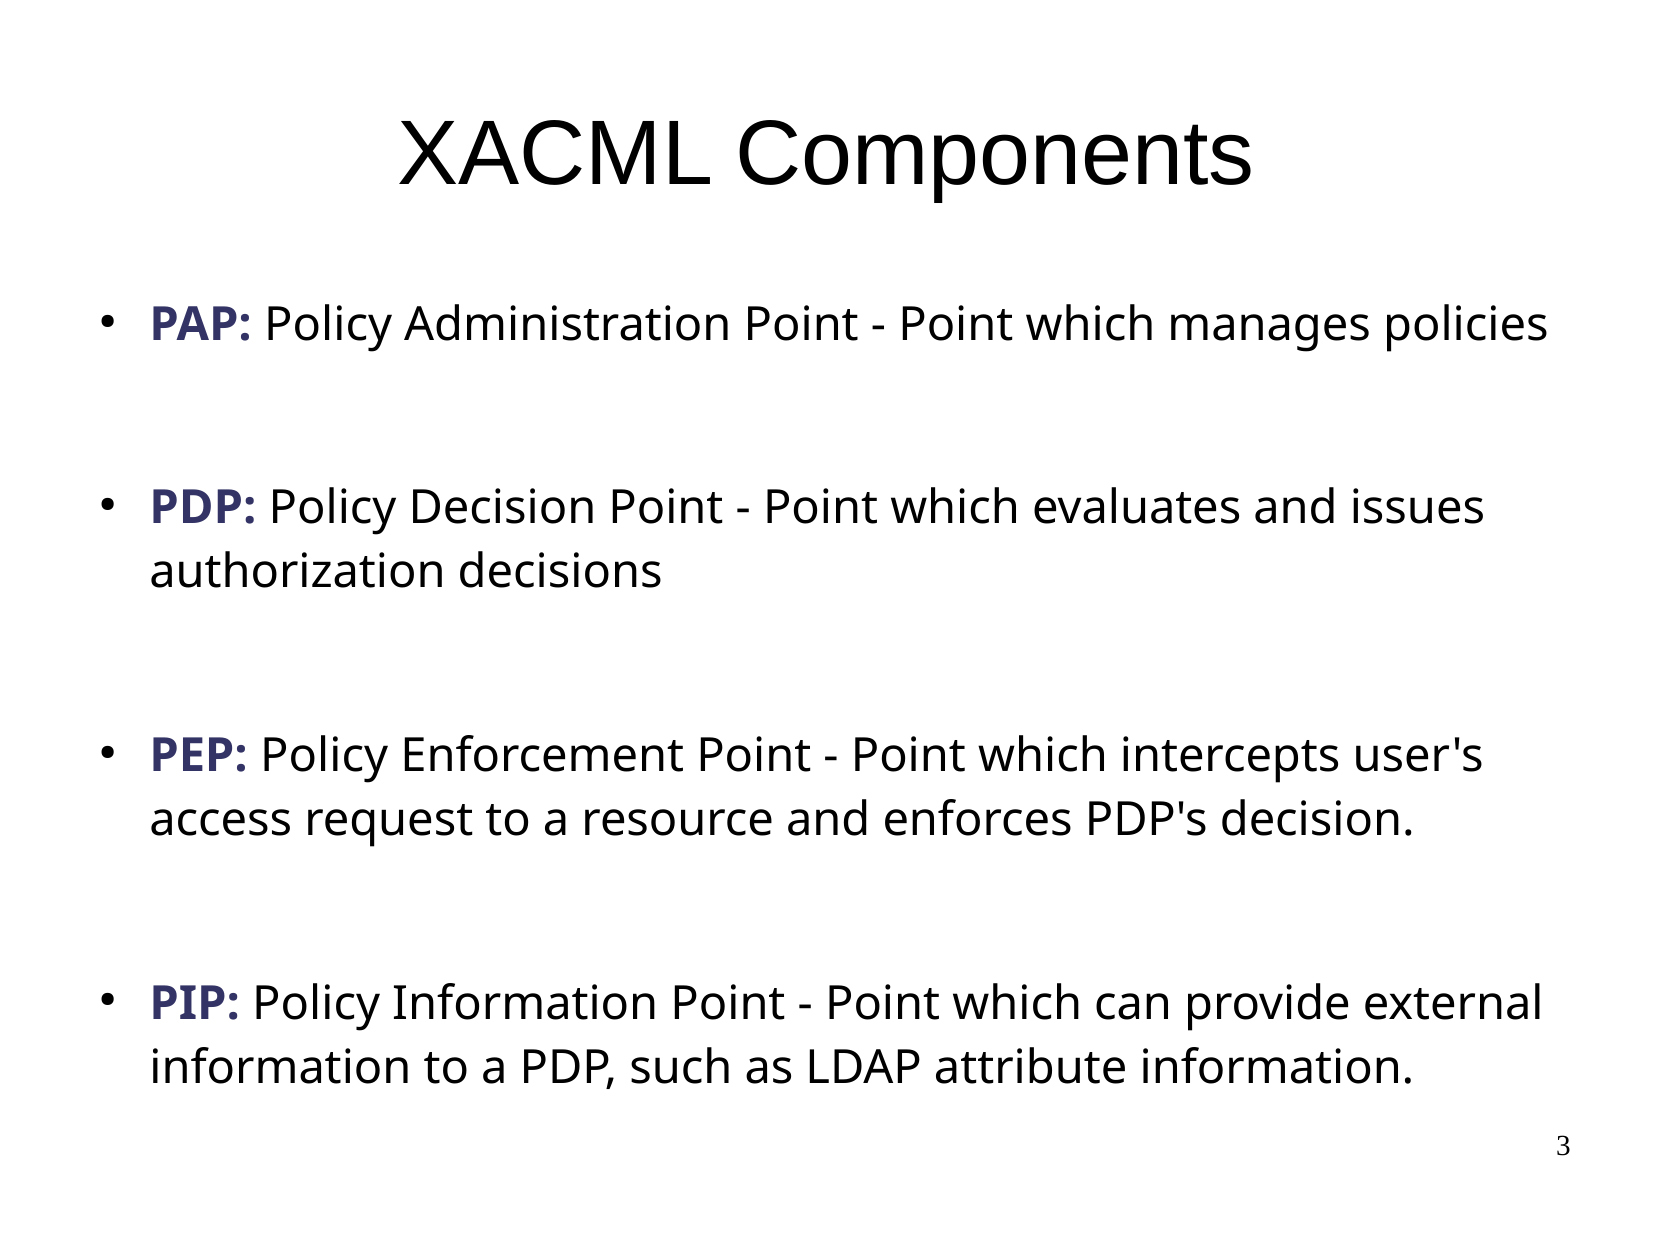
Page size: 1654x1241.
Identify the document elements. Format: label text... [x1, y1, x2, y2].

list PAP: Policy Administration Point - Point which manages policies PDP: Policy Decision Point - Point which evaluates and issues authorization decisions PEP: Policy Enforcement Point - Point which intercepts user's access request to a resource and enforces PDP's decision. PIP: Policy Information Point - Point which can provide external information to a PDP, such as LDAP attribute information. [82, 290, 1571, 1109]
title XACML Components [82, 56, 1571, 250]
